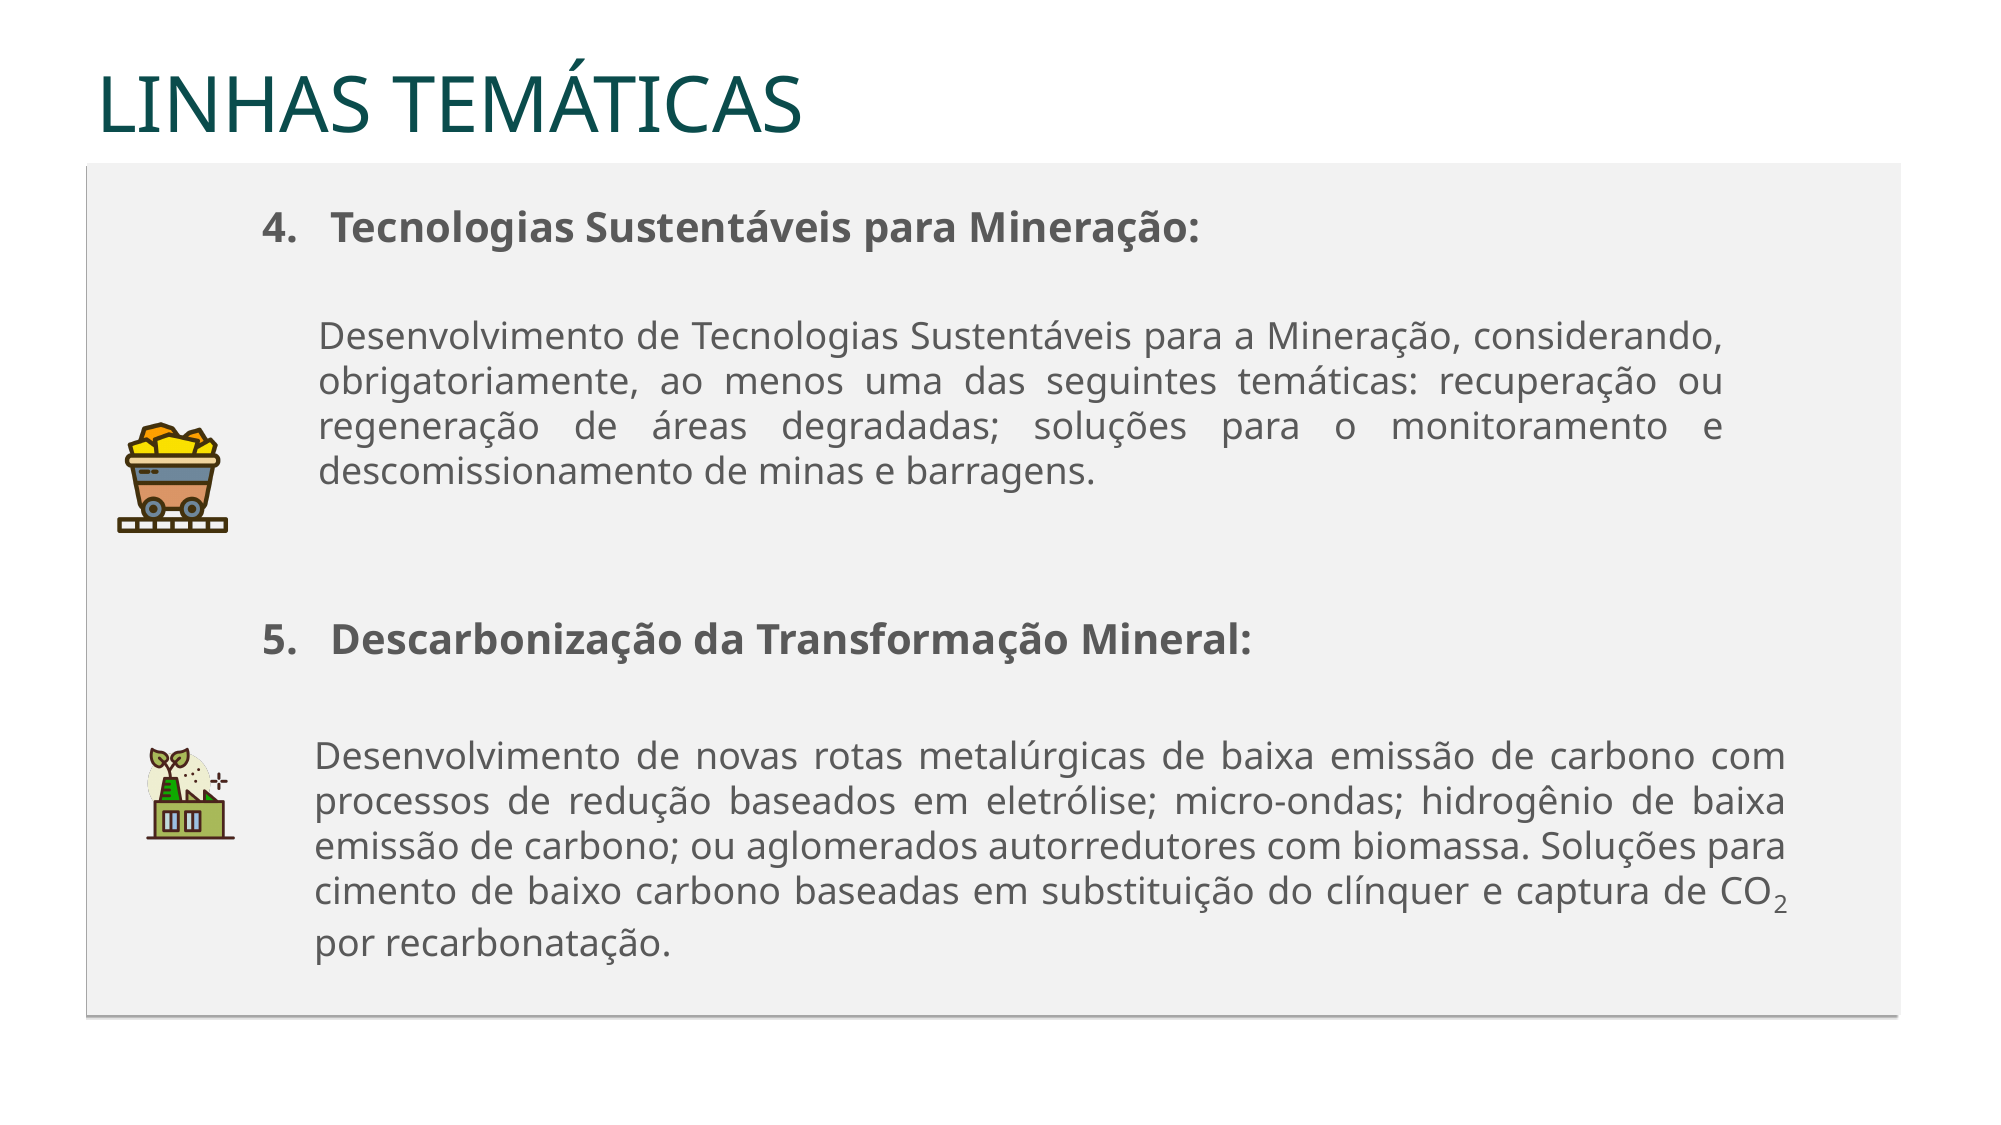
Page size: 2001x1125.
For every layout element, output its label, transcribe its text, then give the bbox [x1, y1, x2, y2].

text_box LINHAS TEMÁTICAS [76, 40, 1965, 163]
text_box [87, 163, 1901, 1015]
picture [136, 739, 245, 848]
text_box Desenvolvimento de Tecnologias Sustentáveis para a Mineração, considerando, obrigatoriamente, ao menos uma das seguintes temáticas: recuperação ou regeneração de áreas degradadas; soluções para o monitoramento e descomissionamento de minas e barragens. [303, 304, 1807, 502]
text_box 4. Tecnologias Sustentáveis para Mineração: [215, 192, 1826, 259]
text_box Desenvolvimento de novas rotas metalúrgicas de baixa emissão de carbono com processos de redução baseados em eletrólise; micro-ondas; hidrogênio de baixa emissão de carbono; ou aglomerados autorredutores com biomassa. Soluções para cimento de baixo carbono baseadas em substituição do clínquer e captura de CO2 por recarbonatação. [299, 724, 1803, 967]
text_box 5. Descarbonização da Transformação Mineral: [215, 605, 1826, 672]
picture [100, 406, 245, 550]
